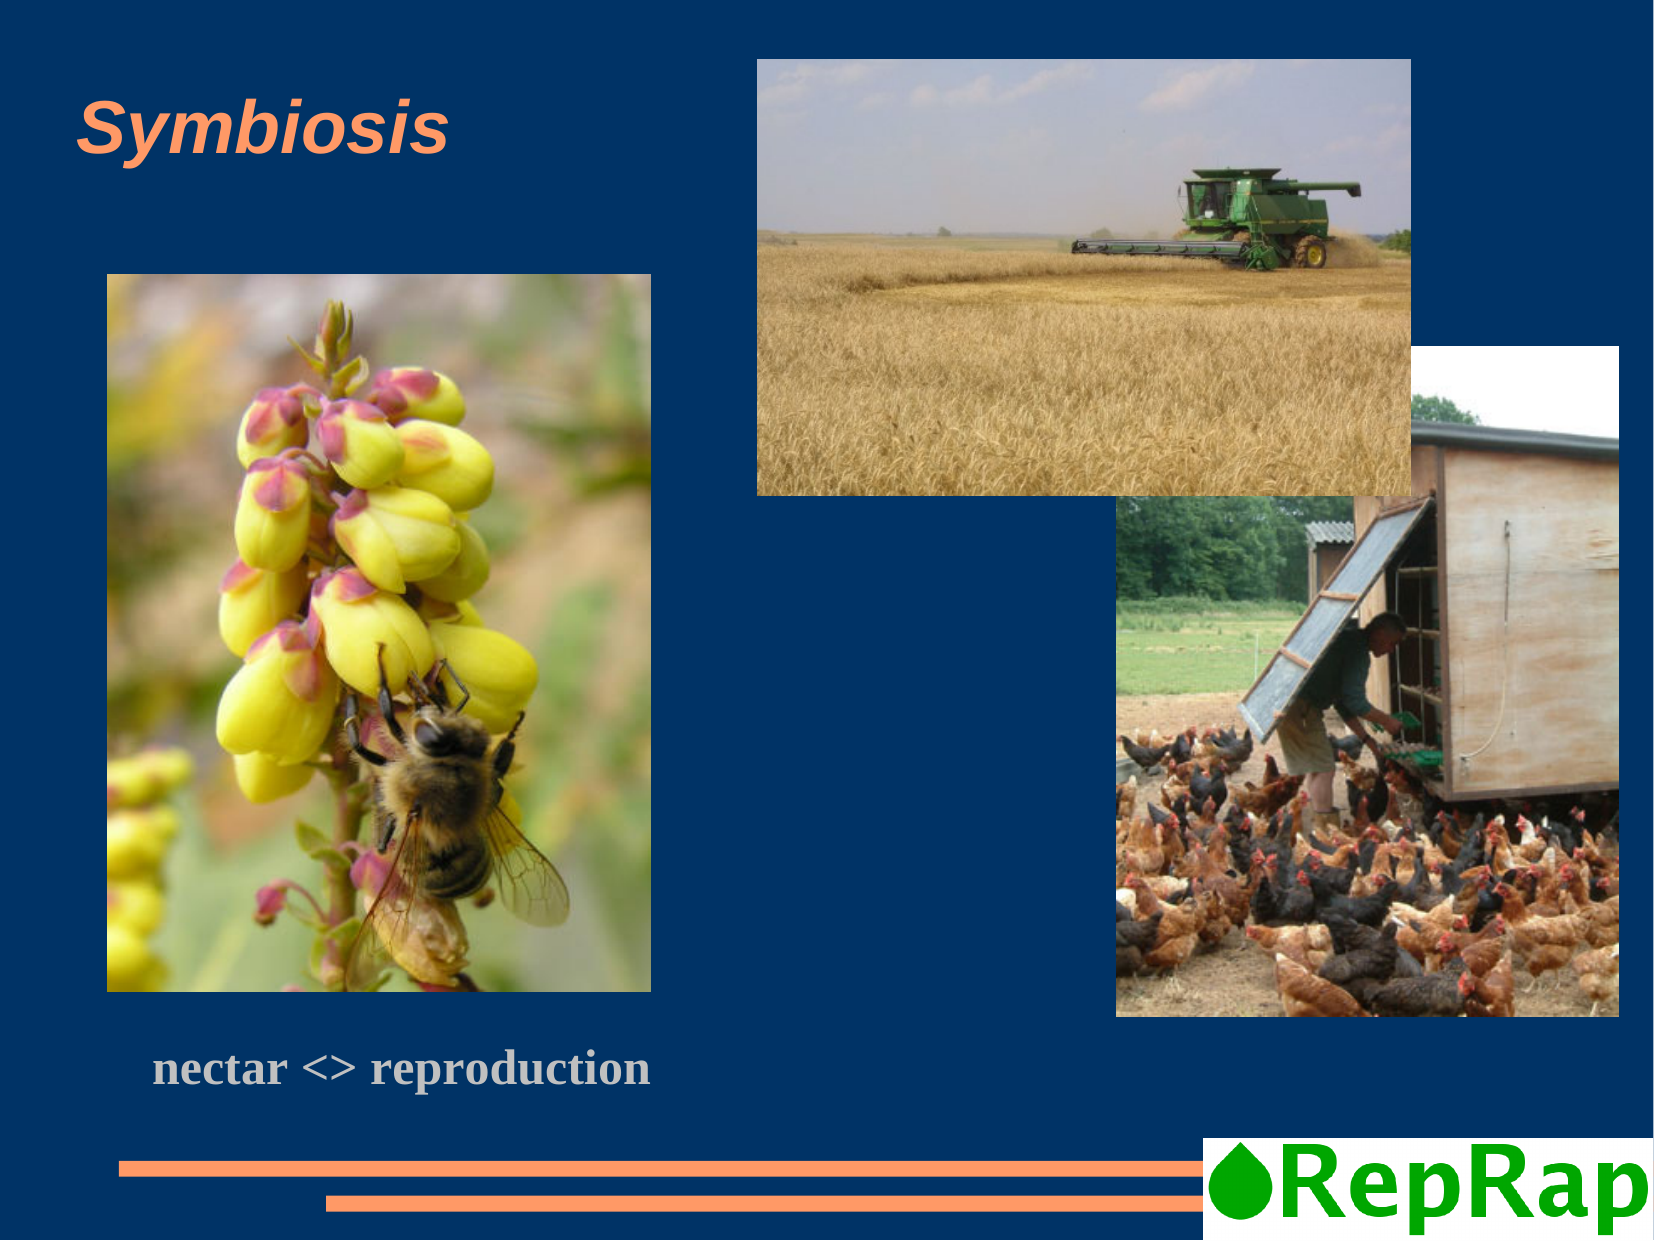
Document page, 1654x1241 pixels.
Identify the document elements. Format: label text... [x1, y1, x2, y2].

picture [107, 274, 651, 992]
picture [757, 59, 1619, 1017]
picture [1203, 1138, 1654, 1241]
text_box nectar <> reproduction [64, 1039, 1614, 1121]
title Symbiosis [76, 57, 1489, 199]
